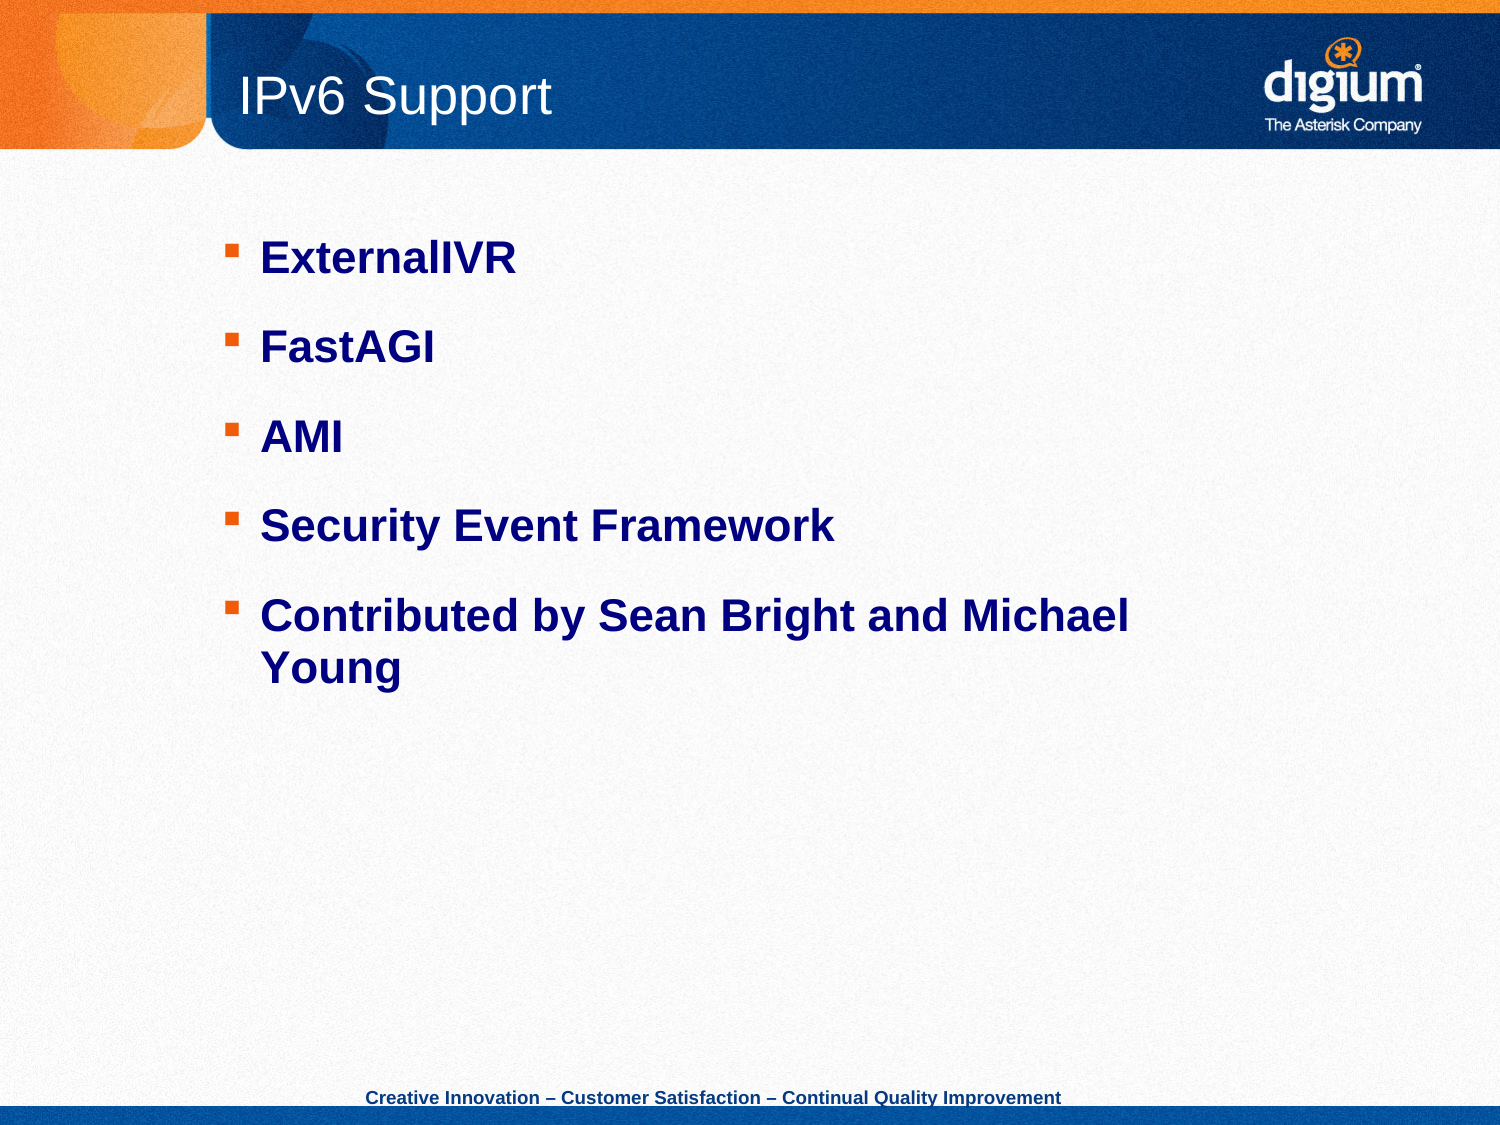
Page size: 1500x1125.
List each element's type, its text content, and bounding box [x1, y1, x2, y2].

picture [0, 0, 1500, 1125]
title IPv6 Support [238, 27, 1243, 127]
list ExternalIVR FastAGI AMI Security Event Framework Contributed by Sean Bright and Michael Young [206, 224, 1301, 967]
